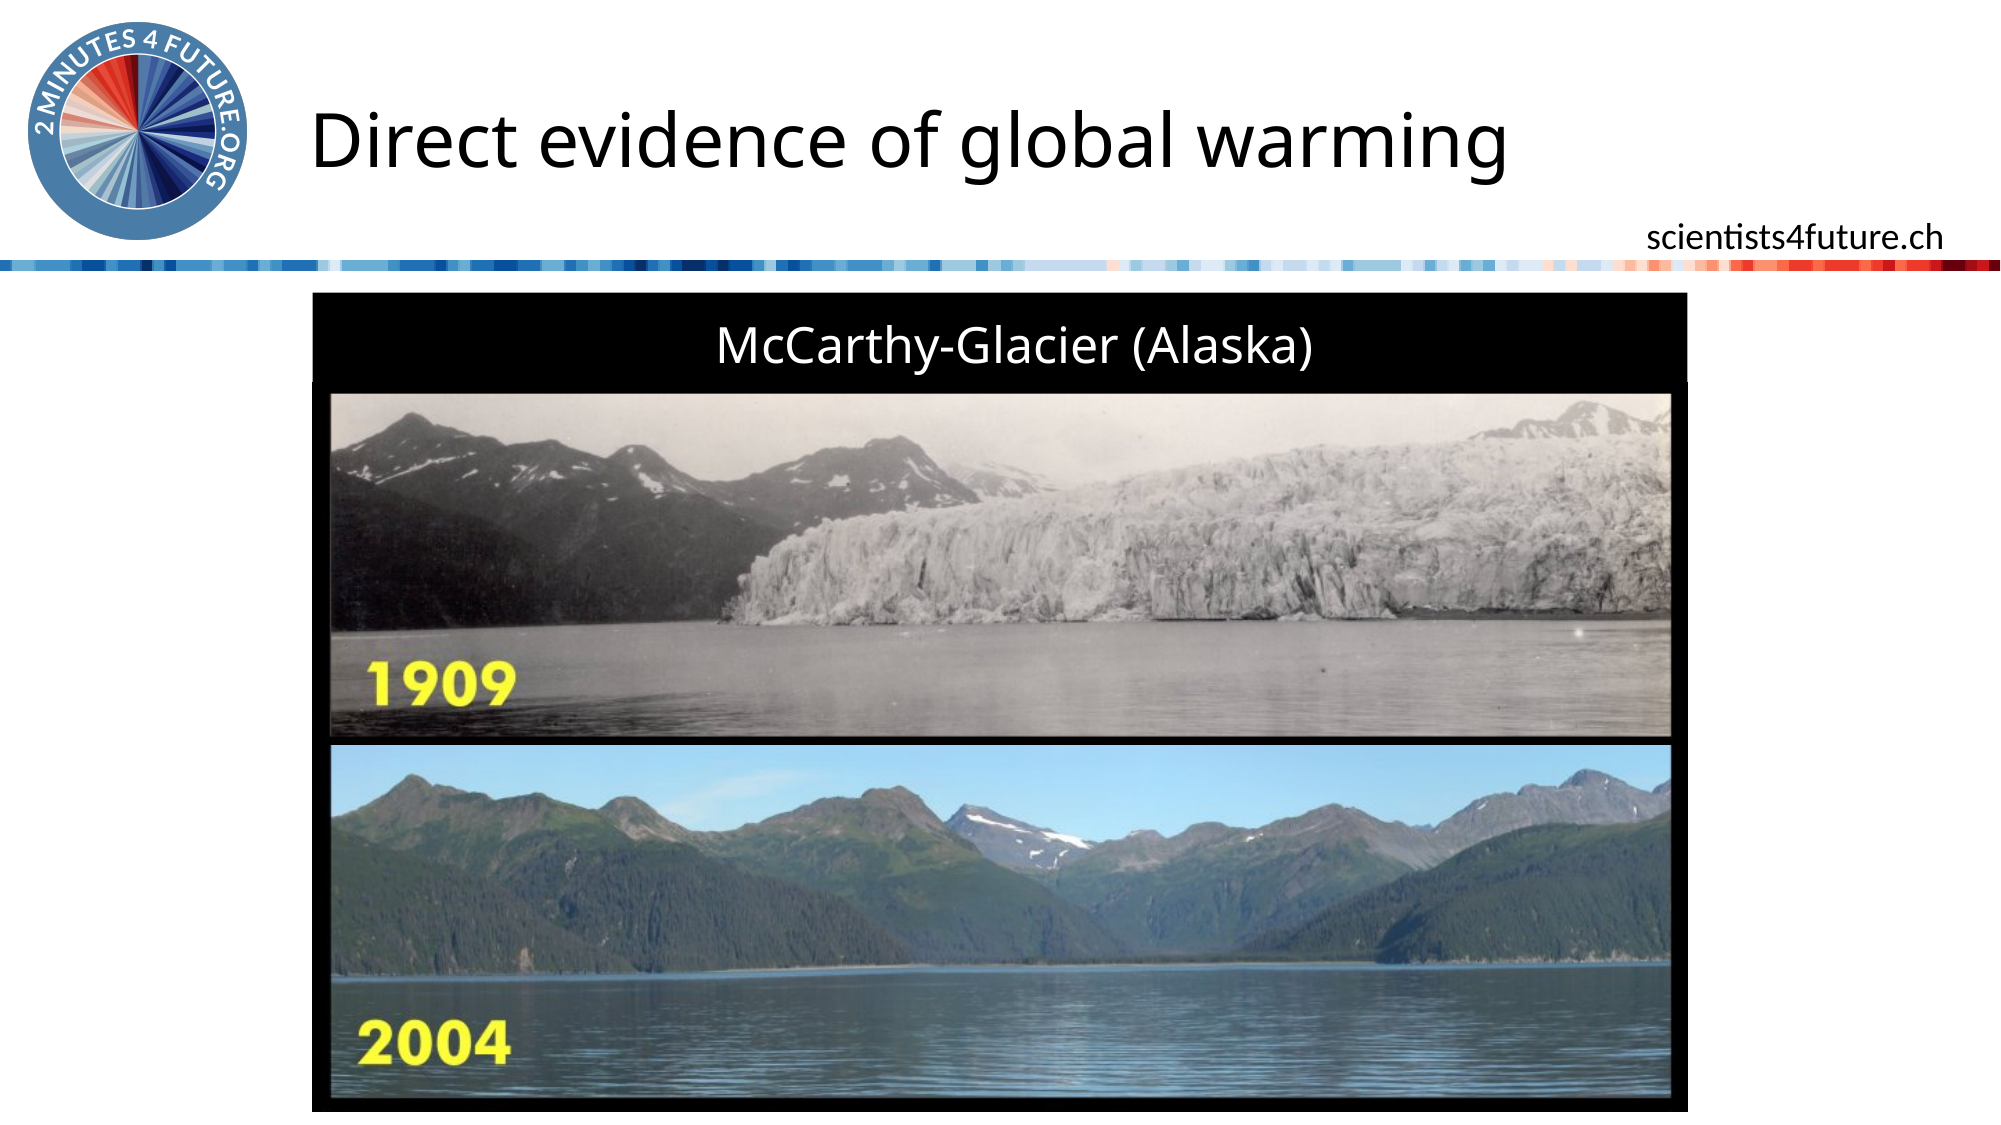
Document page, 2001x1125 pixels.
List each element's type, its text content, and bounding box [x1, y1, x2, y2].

text_box Direct evidence of global warming [294, 51, 1969, 235]
picture [312, 394, 1688, 1112]
picture [28, 22, 247, 240]
picture [0, 260, 2001, 271]
text_box McCarthy-Glacier (Alaska) [312, 292, 1688, 394]
